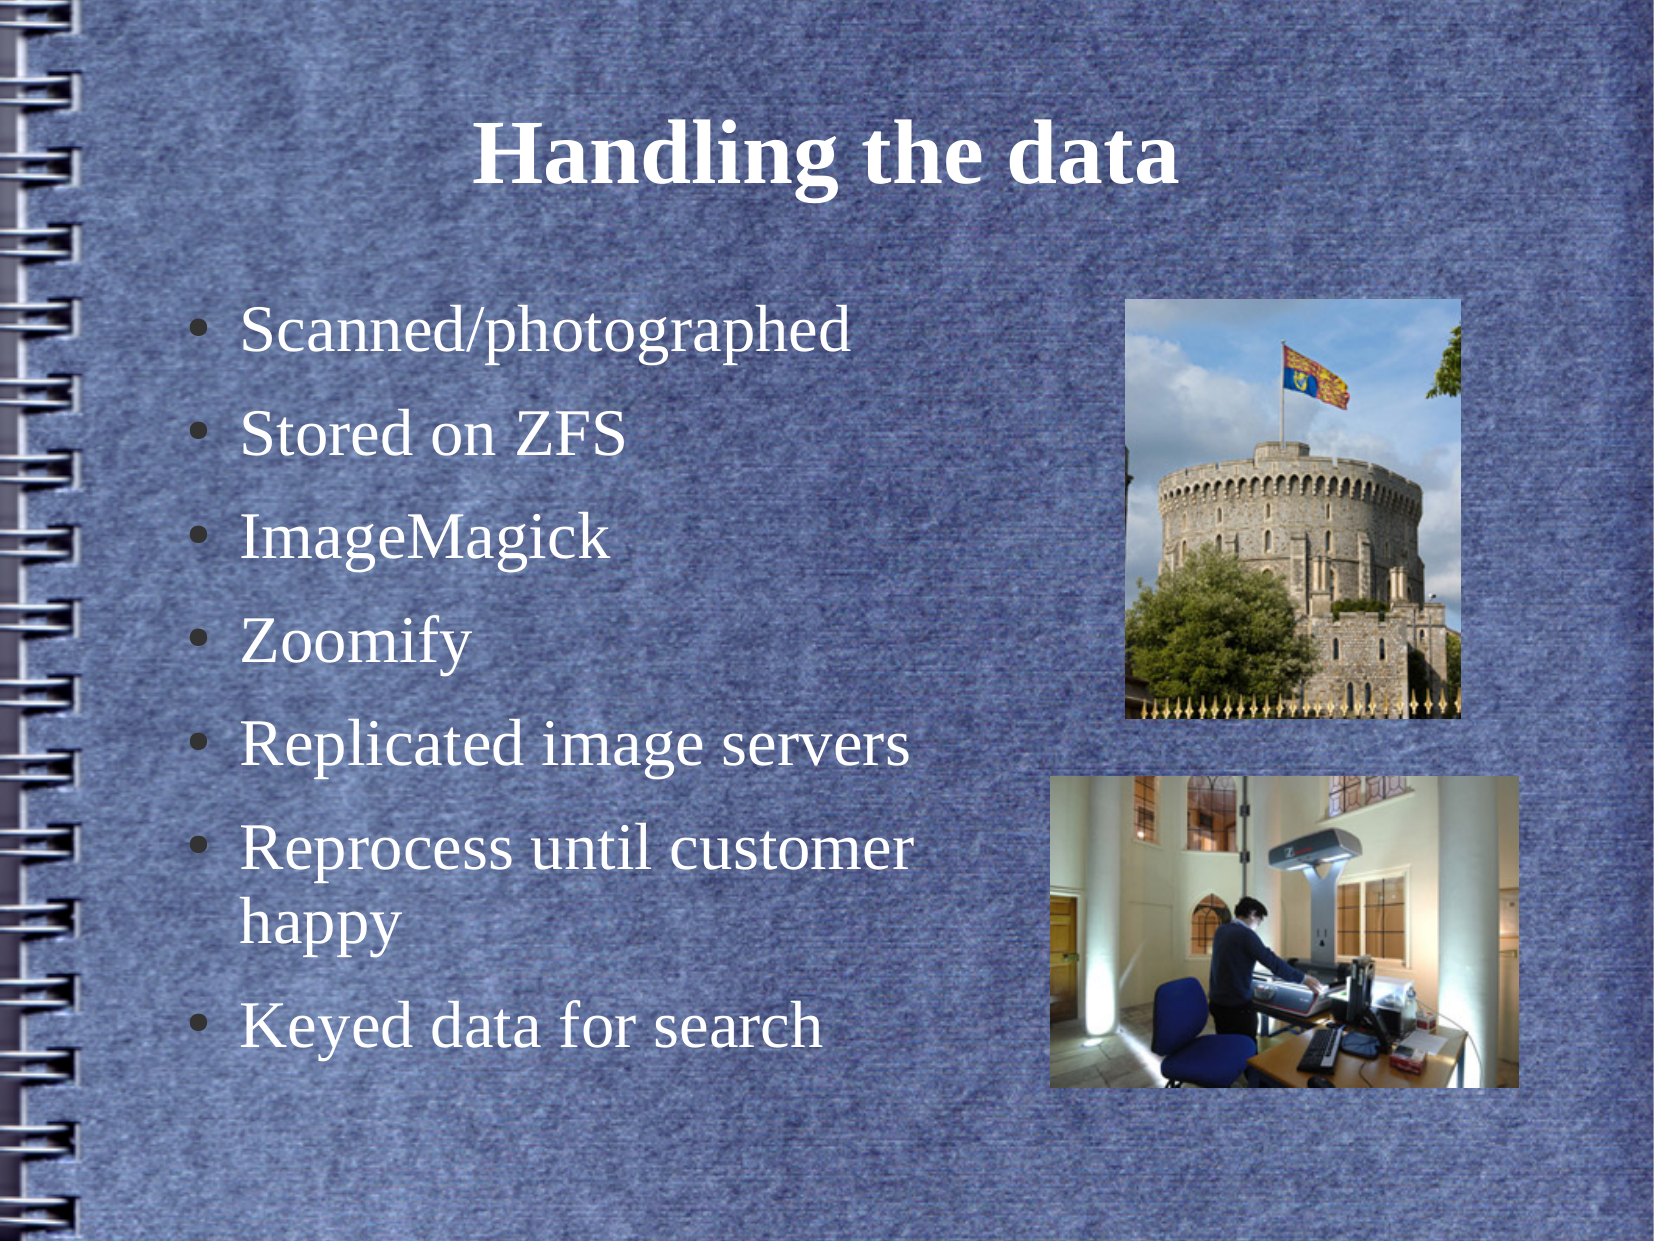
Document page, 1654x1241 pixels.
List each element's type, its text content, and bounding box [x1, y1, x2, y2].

list Scanned/photographed Stored on ZFS ImageMagick Zoomify Replicated image servers Reprocess until customer happy Keyed data for search [168, 291, 1013, 1111]
picture [0, 0, 1654, 1241]
title Handling the data [82, 49, 1571, 257]
